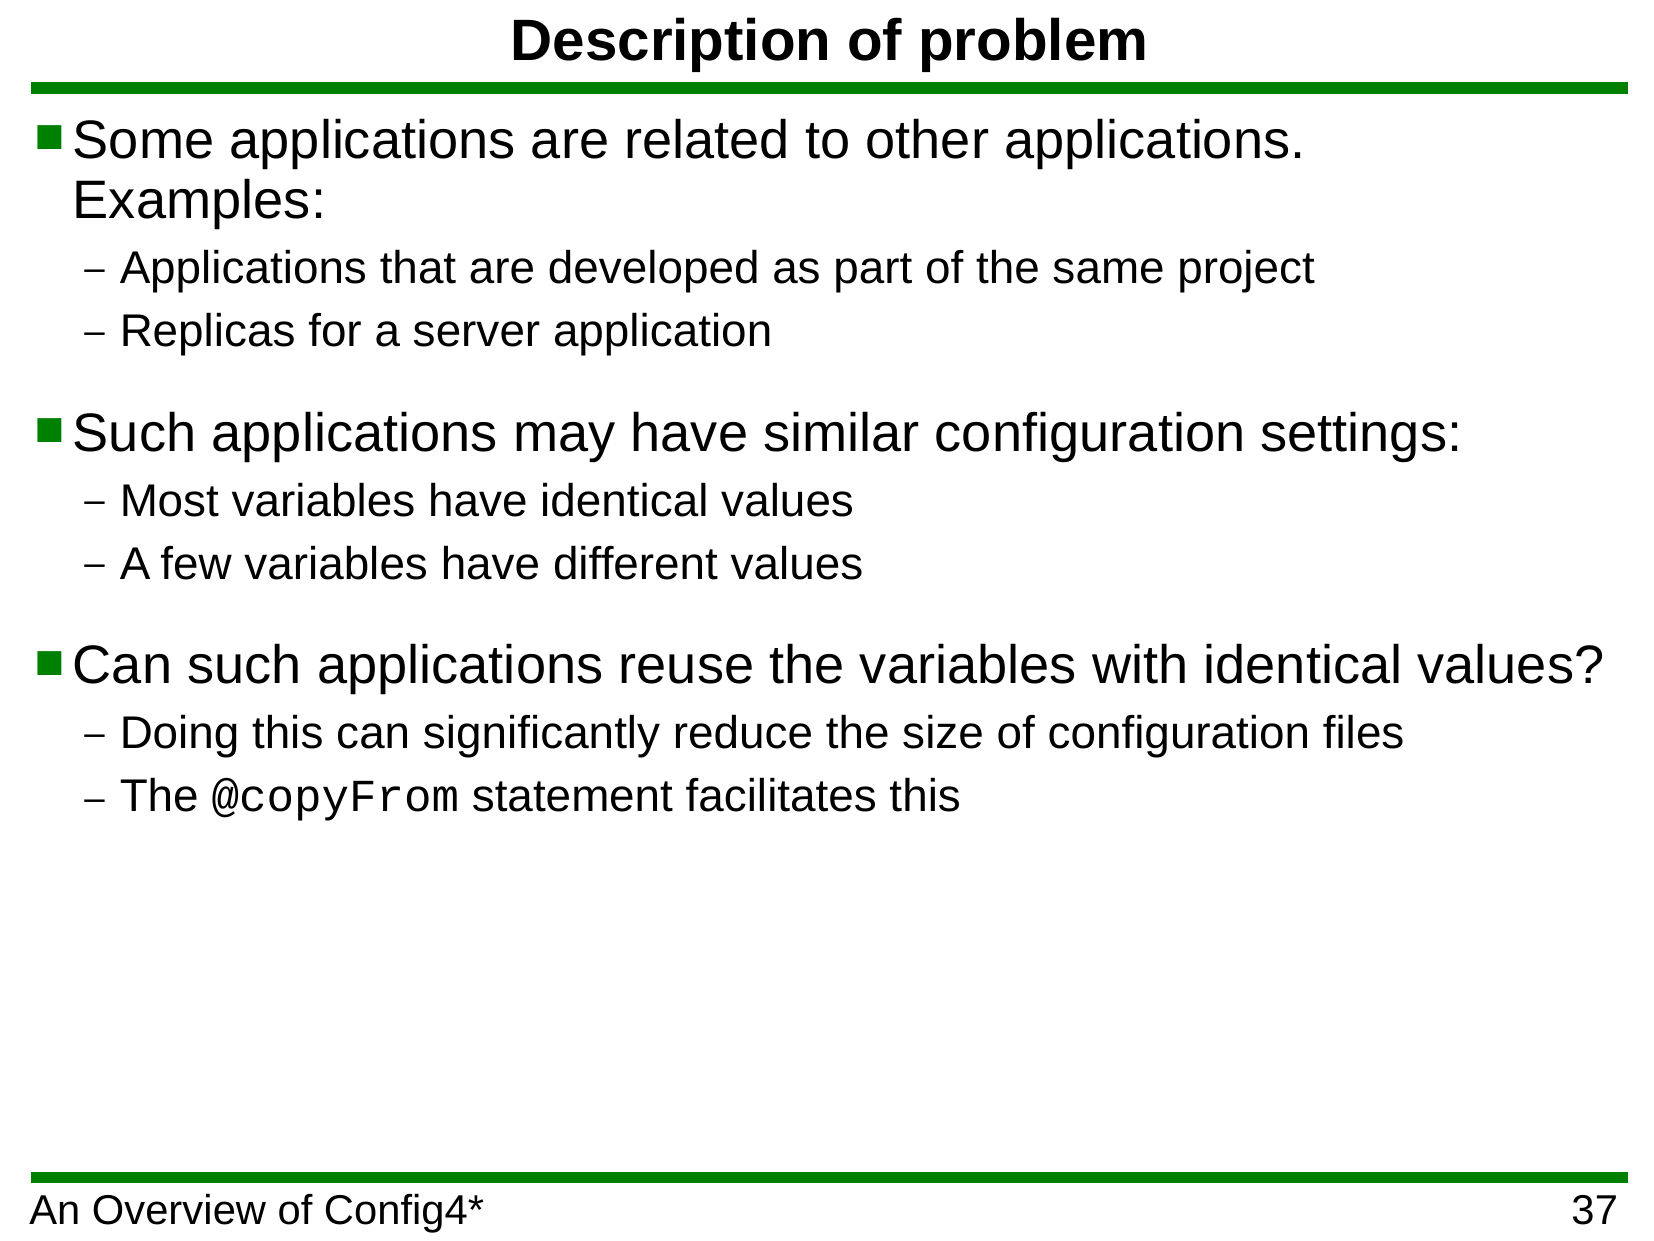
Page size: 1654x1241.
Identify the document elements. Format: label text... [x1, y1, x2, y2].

title Description of problem [31, 7, 1629, 73]
list Some applications are related to other applications. Examples: Applications that are developed as part of the same project Replicas for a server application Such applications may have similar configuration settings: Most variables have identical values A few variables have different values Can such applications reuse the variables with identical values? Doing this can significantly reduce the size of configuration files The @copyFrom statement facilitates this [31, 109, 1629, 1146]
